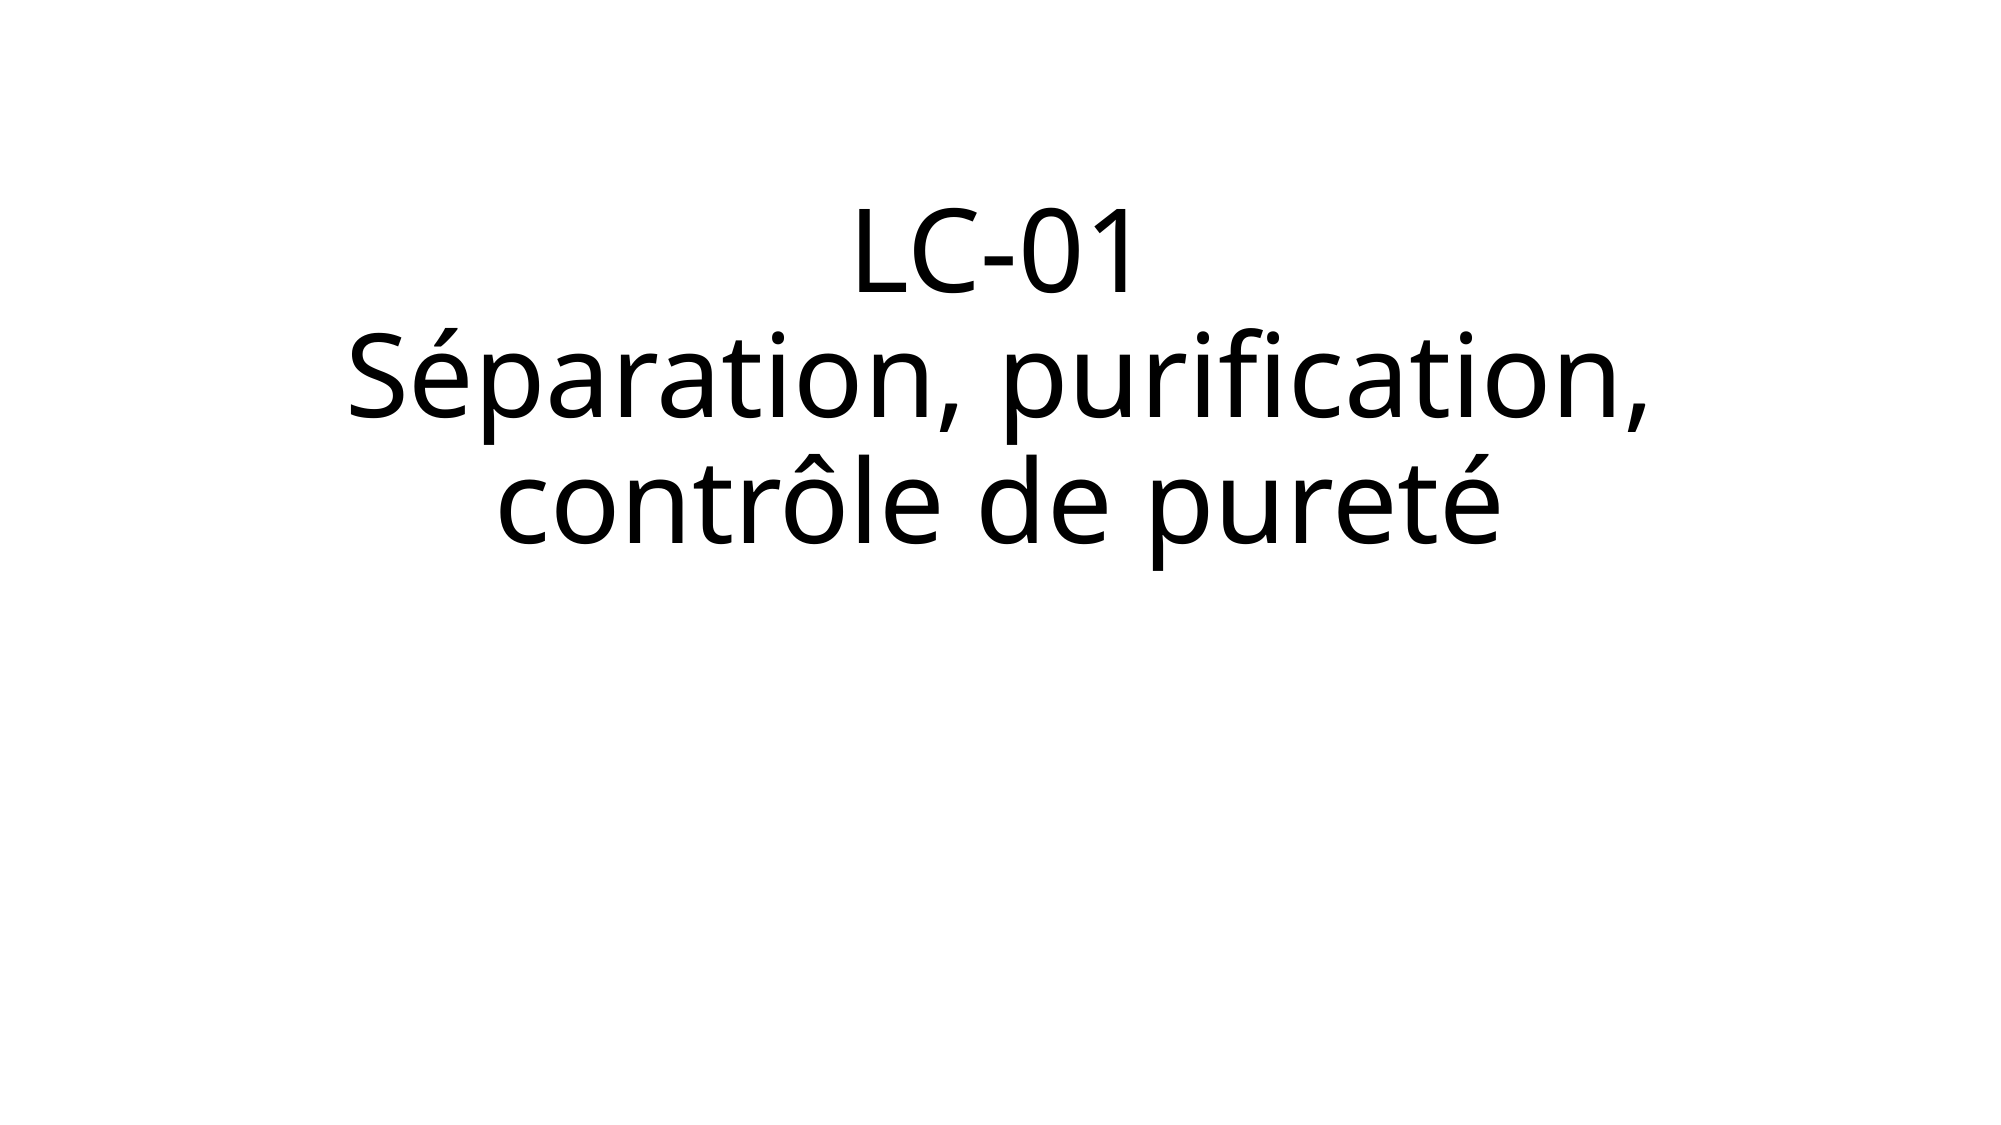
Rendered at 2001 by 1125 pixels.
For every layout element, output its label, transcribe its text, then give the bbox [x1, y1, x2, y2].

title LC-01 Séparation, purification, contrôle de pureté [249, 184, 1750, 576]
